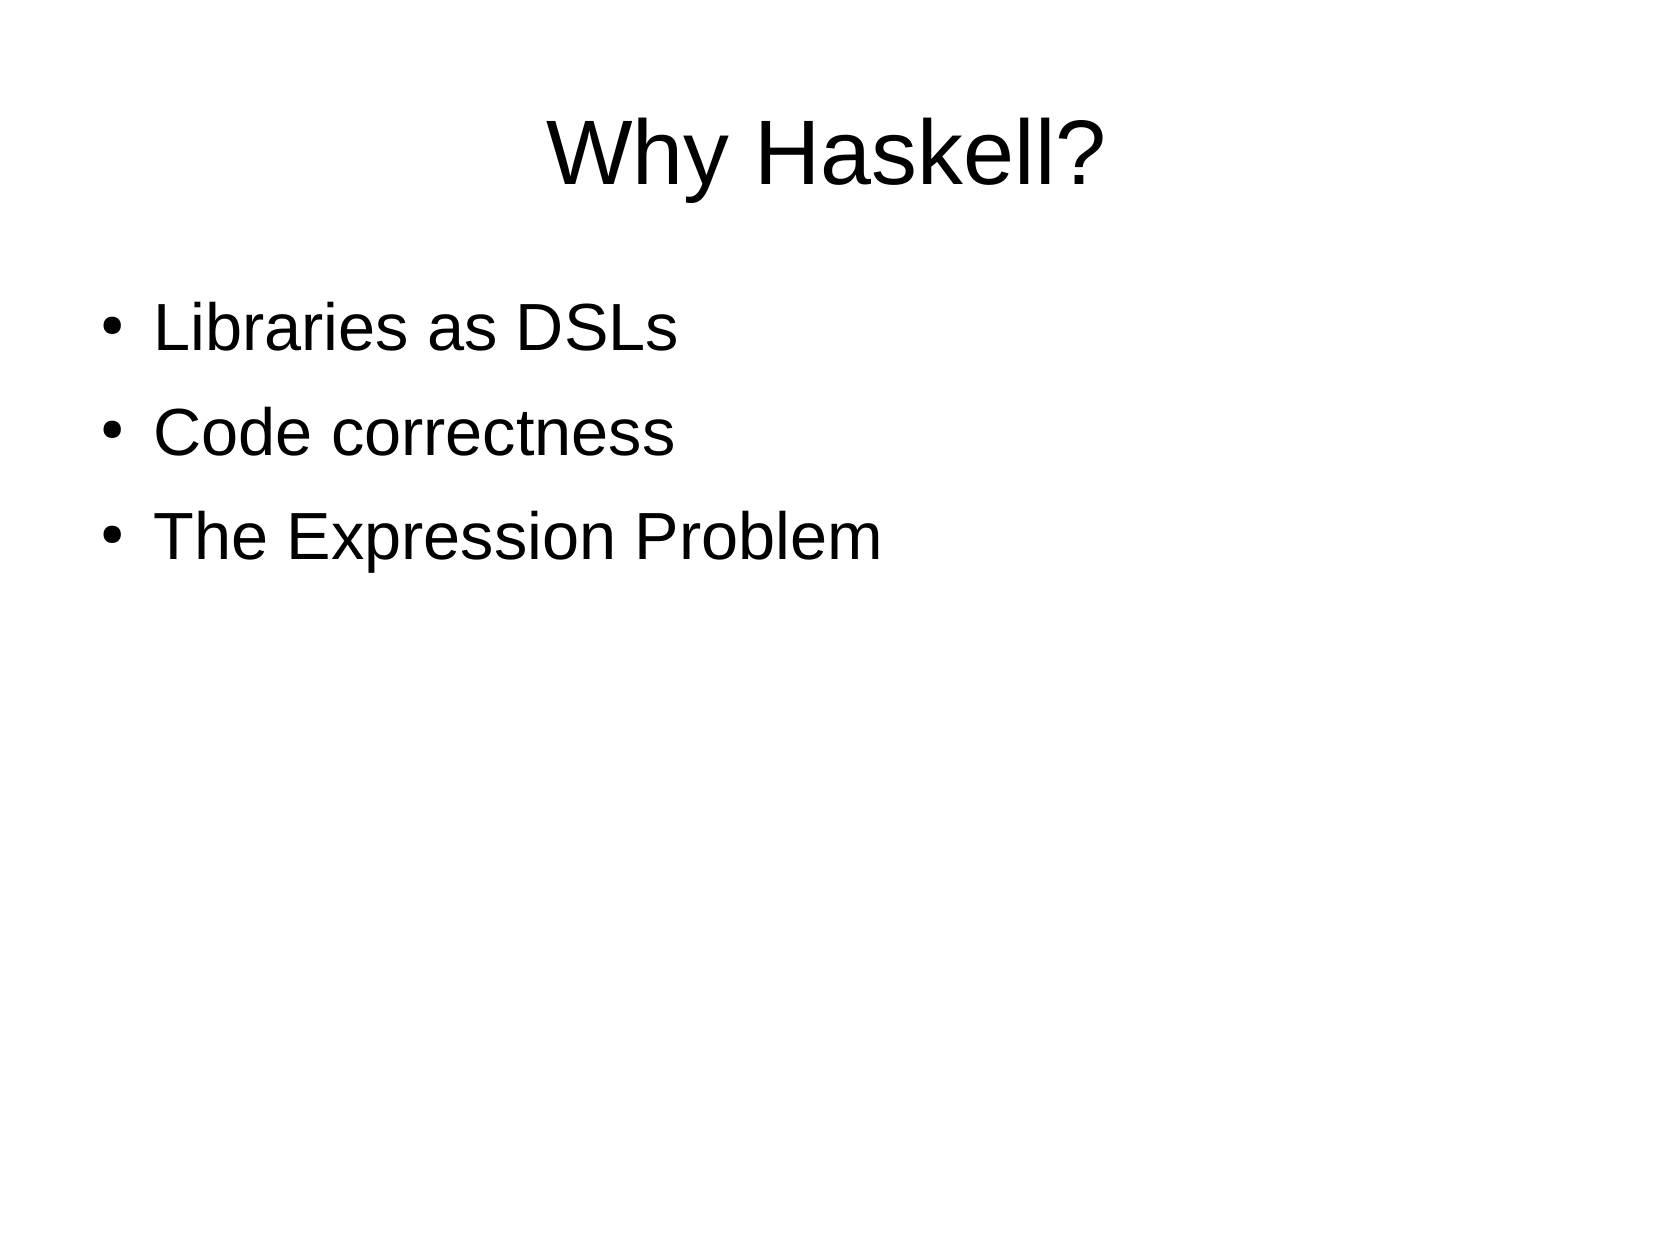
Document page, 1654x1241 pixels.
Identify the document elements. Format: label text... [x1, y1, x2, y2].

title Why Haskell? [82, 49, 1571, 257]
list Libraries as DSLs Code correctness The Expression Problem [82, 290, 1571, 1010]
